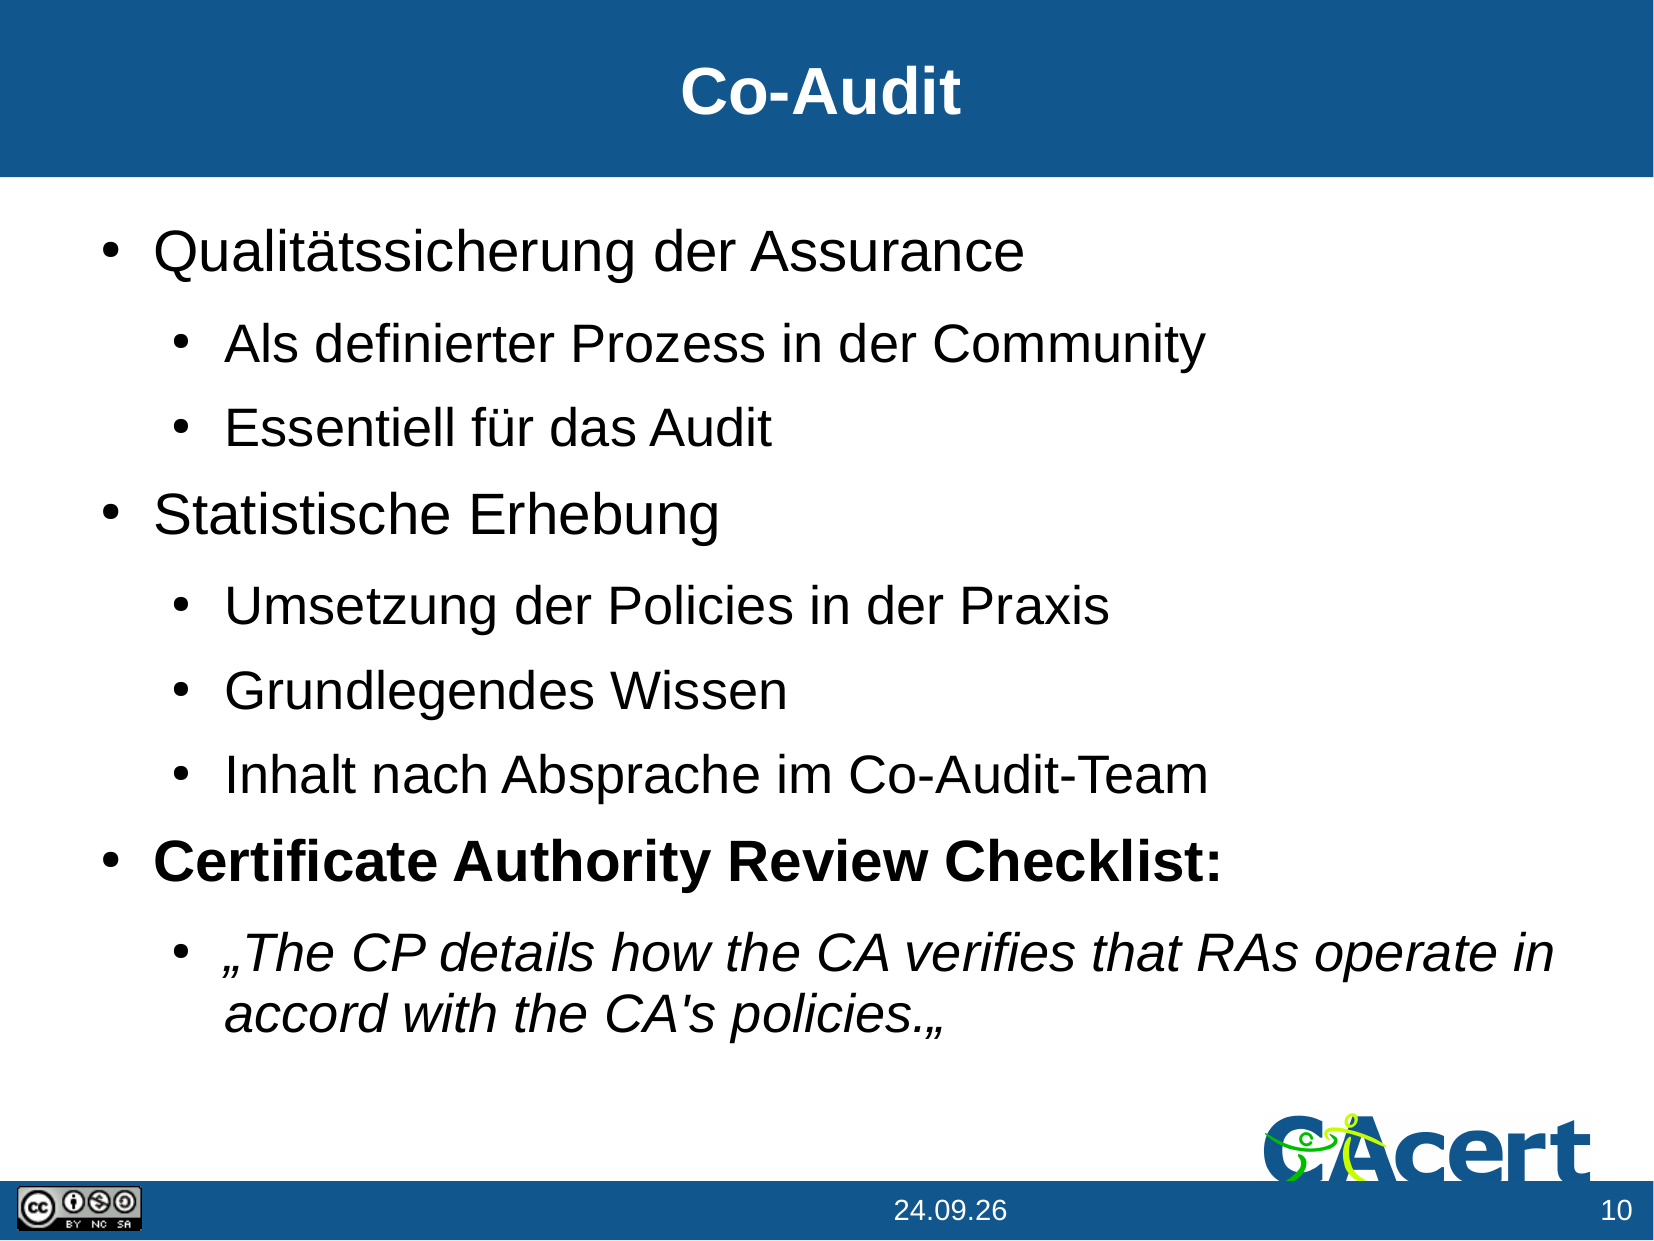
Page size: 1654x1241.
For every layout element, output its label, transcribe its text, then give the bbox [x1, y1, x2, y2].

list Qualitätssicherung der Assurance Als definierter Prozess in der Community Essentiell für das Audit Statistische Erhebung Umsetzung der Policies in der Praxis Grundlegendes Wissen Inhalt nach Absprache im Co-Audit-Team Certificate Authority Review Checklist: „The CP details how the CA verifies that RAs operate in accord with the CA's policies.„ [82, 218, 1571, 1077]
picture [17, 1186, 142, 1231]
title Co-Audit [76, 17, 1565, 166]
picture [1263, 1112, 1591, 1181]
